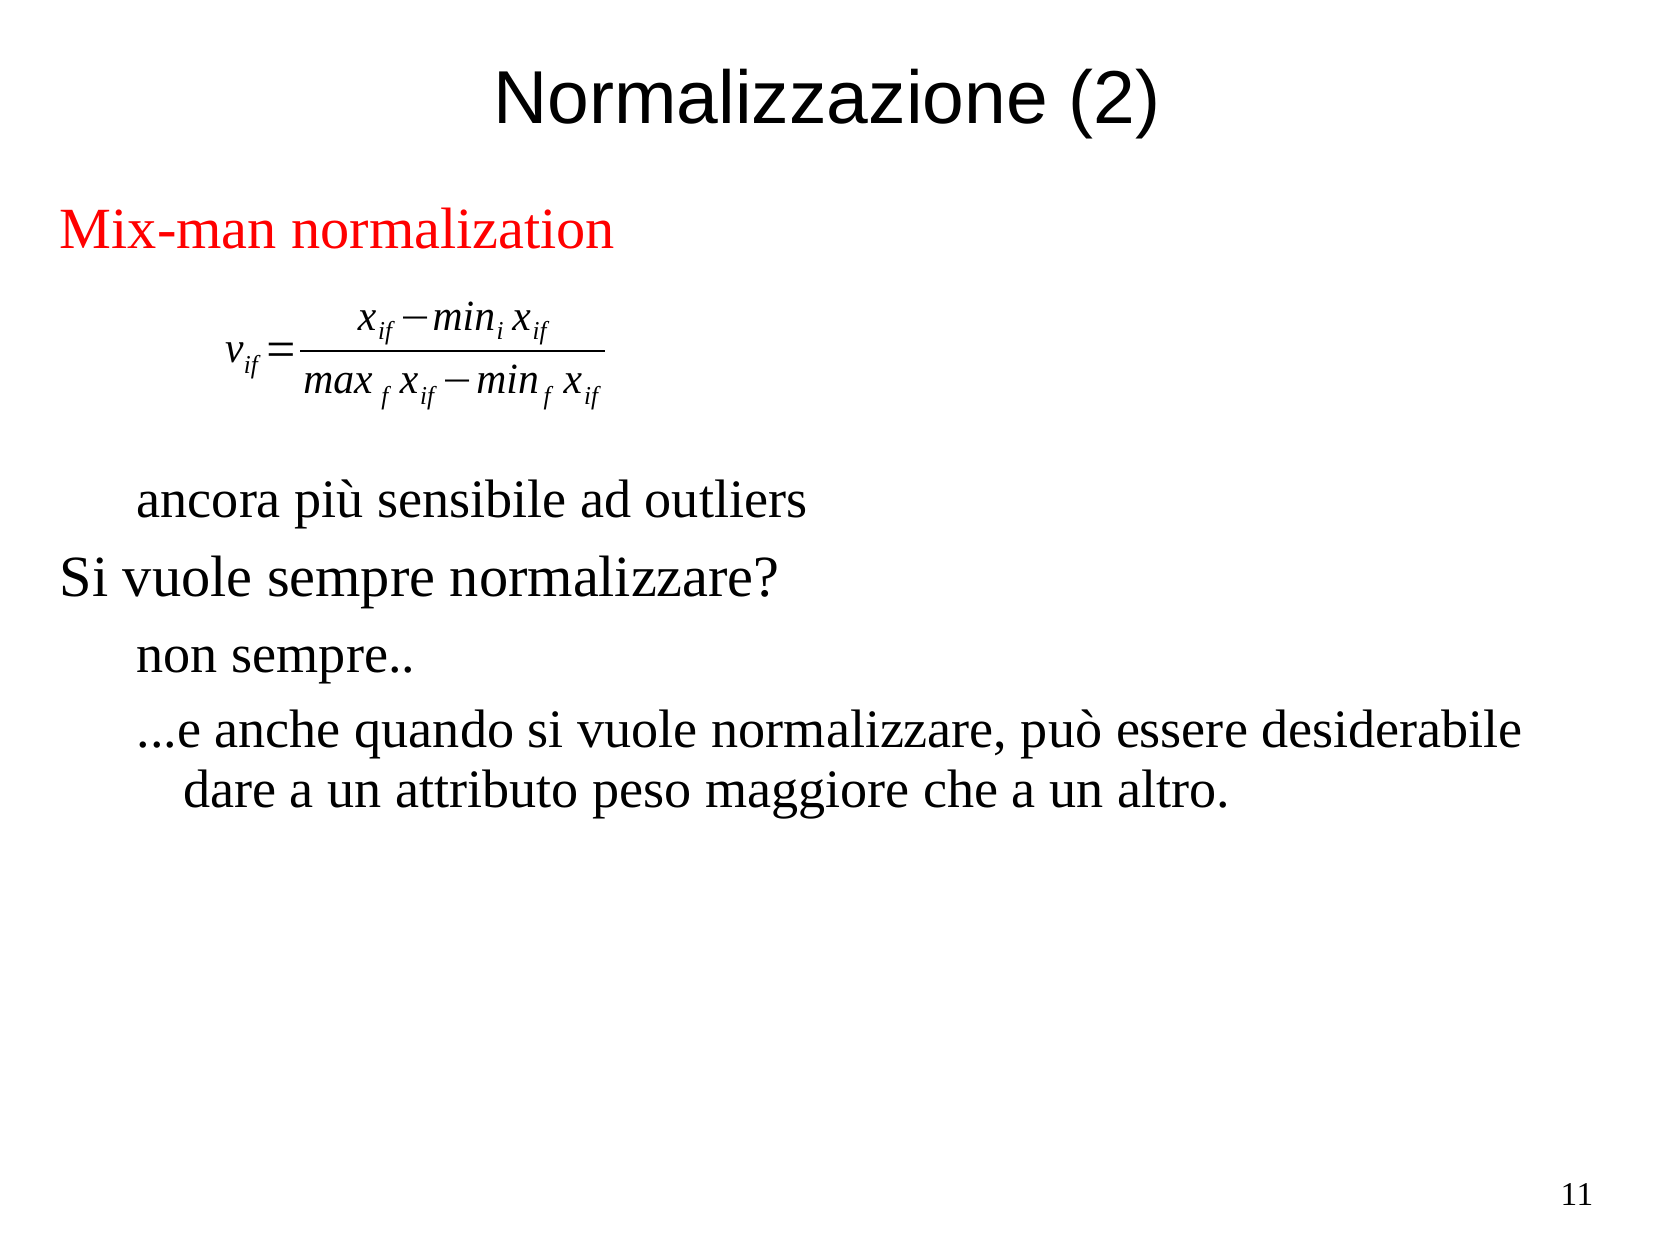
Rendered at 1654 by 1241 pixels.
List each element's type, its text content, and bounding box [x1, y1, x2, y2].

chart [217, 290, 613, 412]
title Normalizzazione (2) [37, 30, 1617, 166]
list Mix-man normalization ancora più sensibile ad outliers Si vuole sempre normalizzare? non sempre.. ...e anche quando si vuole normalizzare, può essere desiderabile dare a un attributo peso maggiore che a un altro. [42, 196, 1612, 1187]
